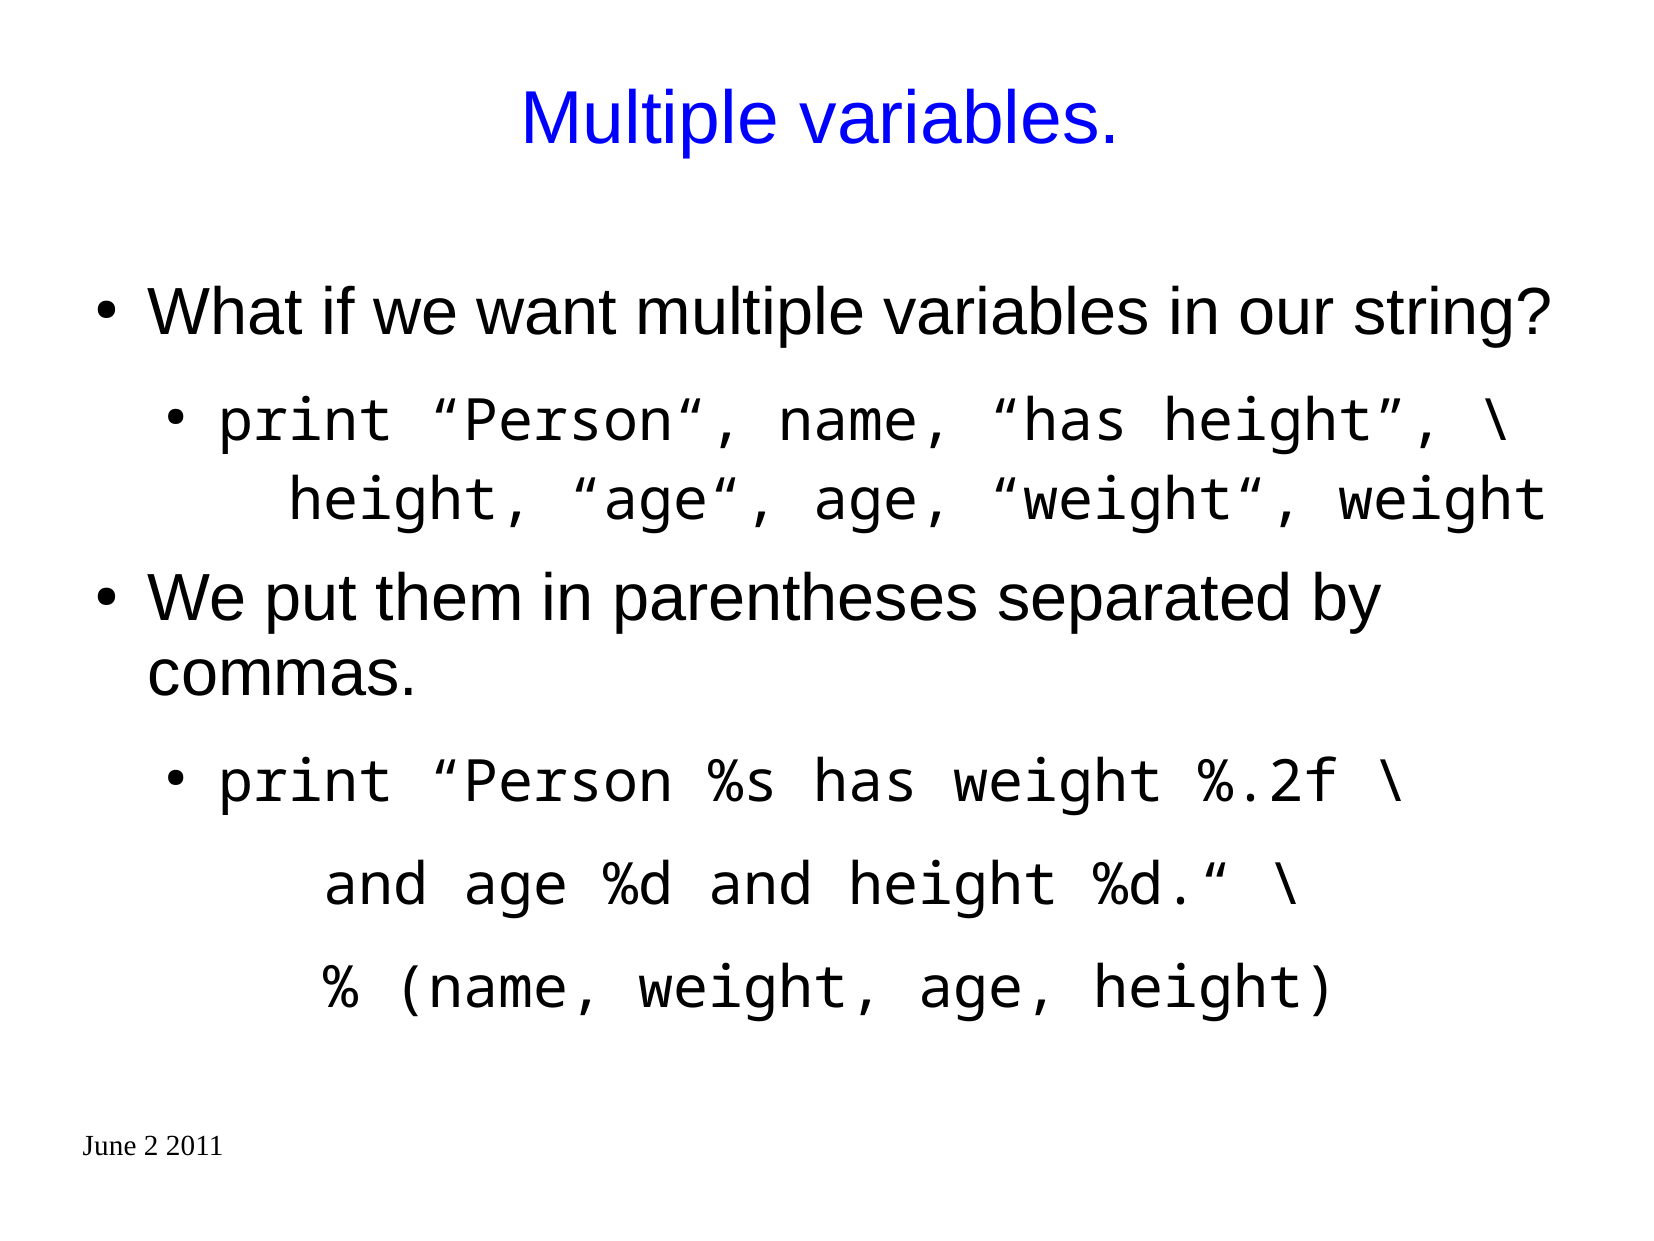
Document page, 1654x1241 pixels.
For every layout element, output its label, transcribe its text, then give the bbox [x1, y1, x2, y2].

list What if we want multiple variables in our string? print “Person“, name, “has height”, \ height, “age“, age, “weight“, weight We put them in parentheses separated by commas. print “Person %s has weight %.2f \ and age %d and height %d.“ \ % (name, weight, age, height) [76, 274, 1565, 1093]
title Multiple variables. [76, 58, 1565, 178]
